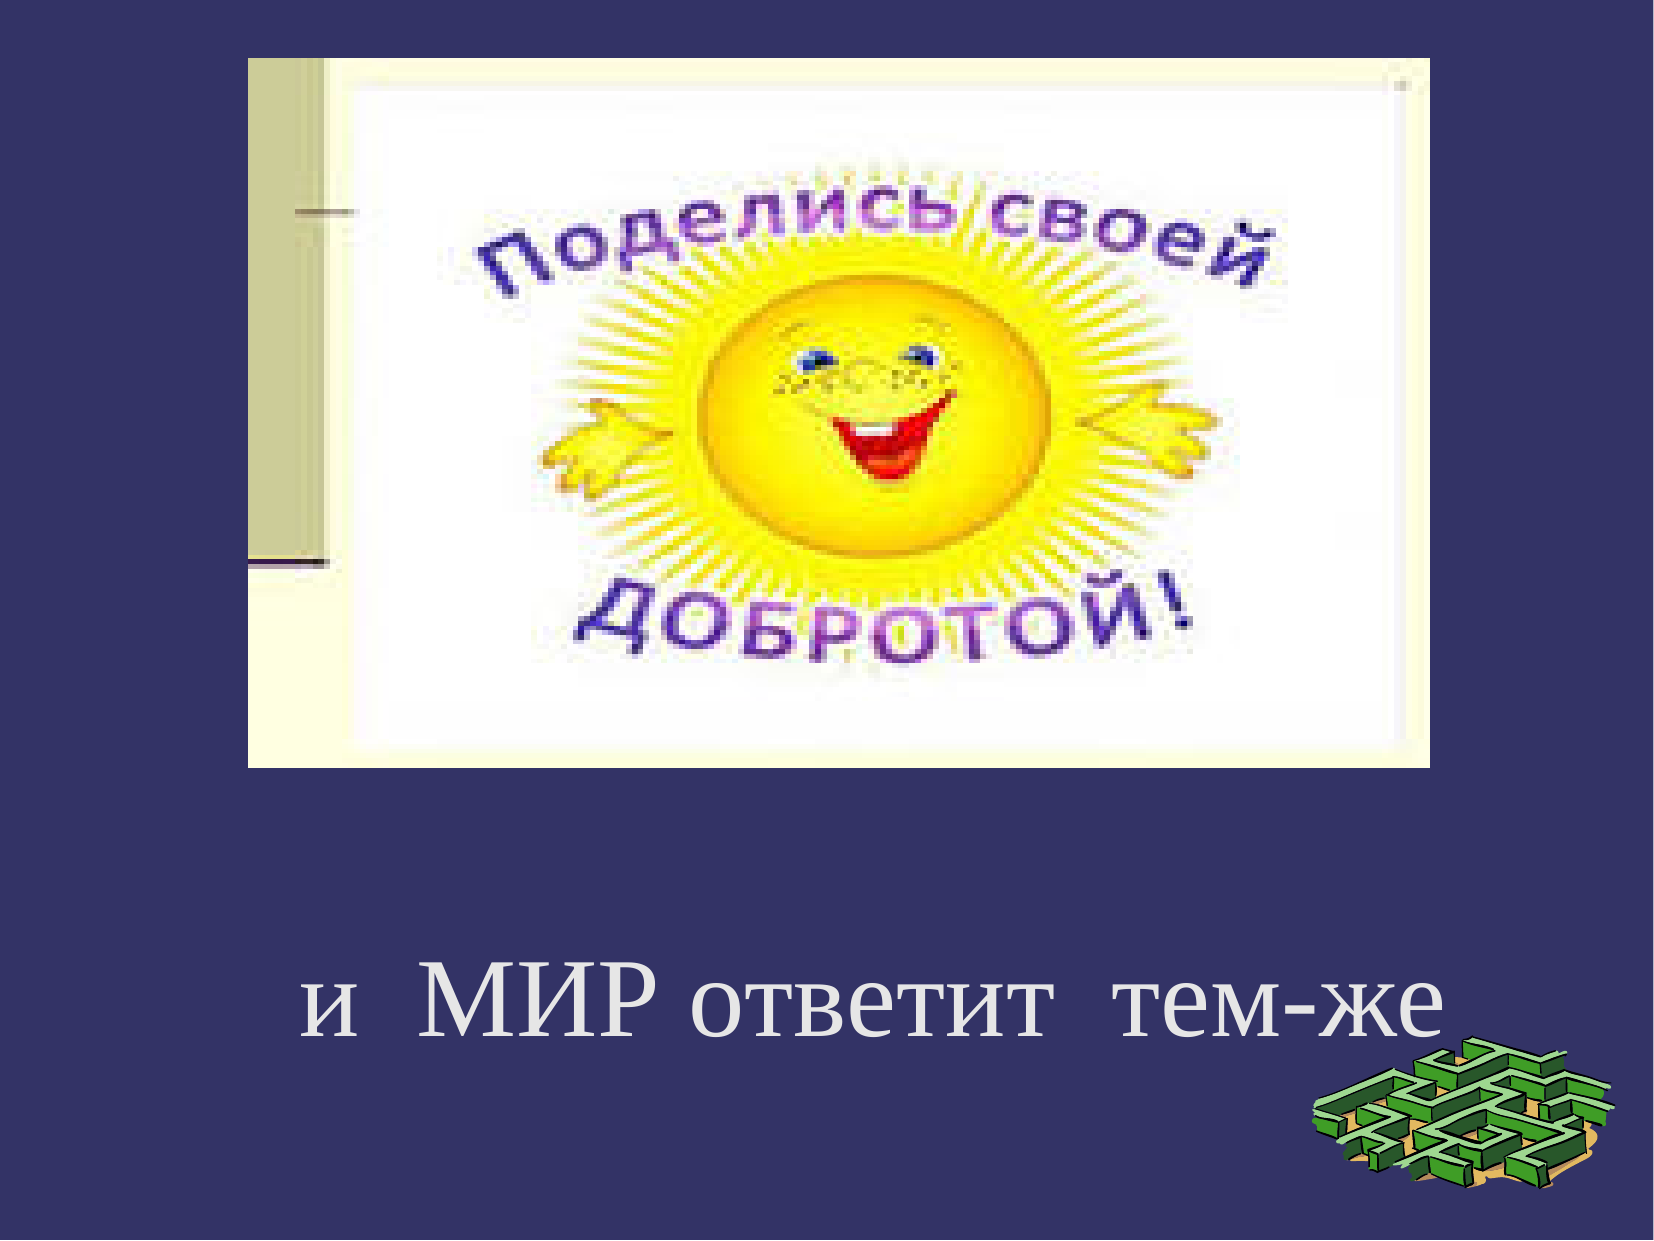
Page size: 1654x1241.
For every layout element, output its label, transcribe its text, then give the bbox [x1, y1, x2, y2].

picture [248, 58, 1430, 768]
subtitle и МИР ответит тем-же [178, 850, 1570, 1147]
